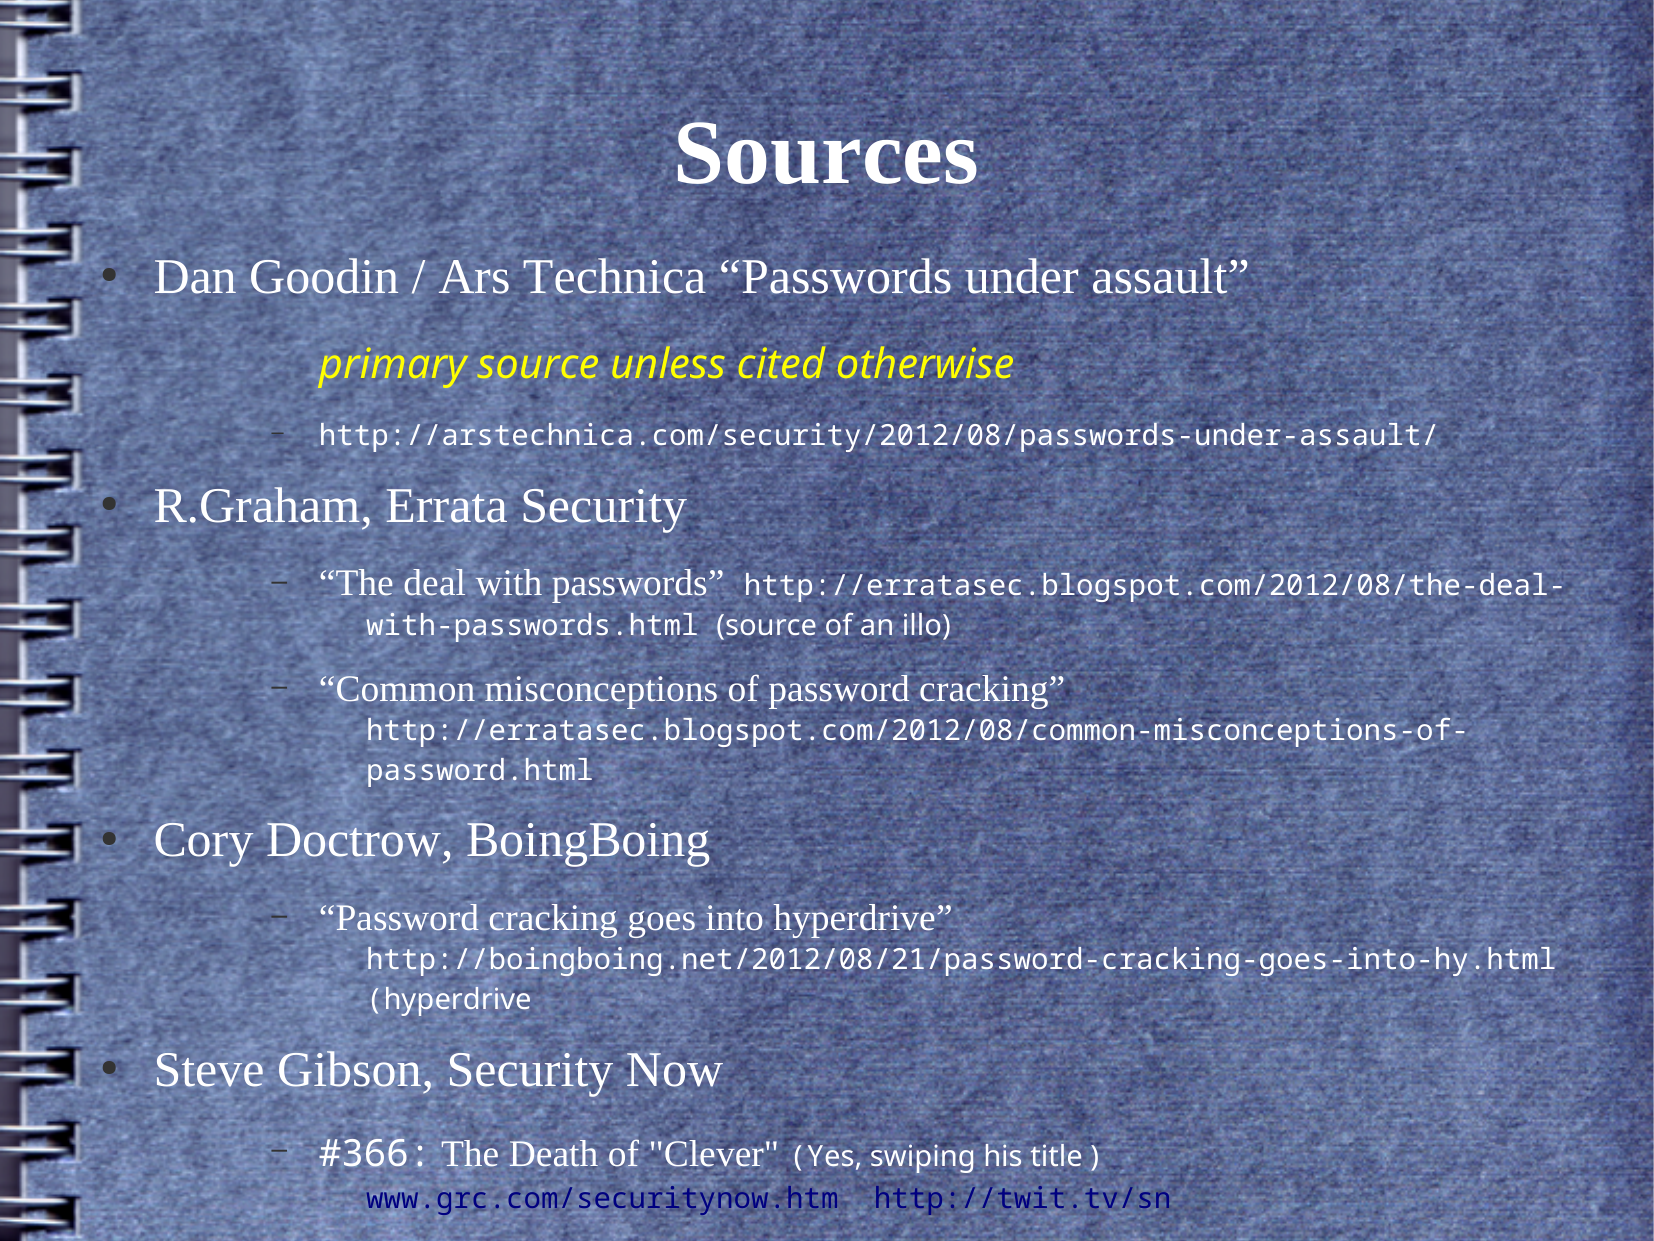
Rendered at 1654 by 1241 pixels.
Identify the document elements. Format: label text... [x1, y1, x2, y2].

list Dan Goodin / Ars Technica “Passwords under assault” primary source unless cited otherwise http://arstechnica.com/security/2012/08/passwords-under-assault/ R.Graham, Errata Security “The deal with passwords” http://erratasec.blogspot.com/2012/08/the-deal-with-passwords.html (source of an illo) “Common misconceptions of password cracking” http://erratasec.blogspot.com/2012/08/common-misconceptions-of-password.html Cory Doctrow, BoingBoing “Password cracking goes into hyperdrive” http://boingboing.net/2012/08/21/password-cracking-goes-into-hy.html (hyperdrive Steve Gibson, Security Now #366: The Death of "Clever" (Yes, swiping his title ) www.grc.com/securitynow.htm http://twit.tv/sn [82, 248, 1571, 1239]
picture [0, 0, 1654, 1241]
title Sources [82, 56, 1571, 248]
